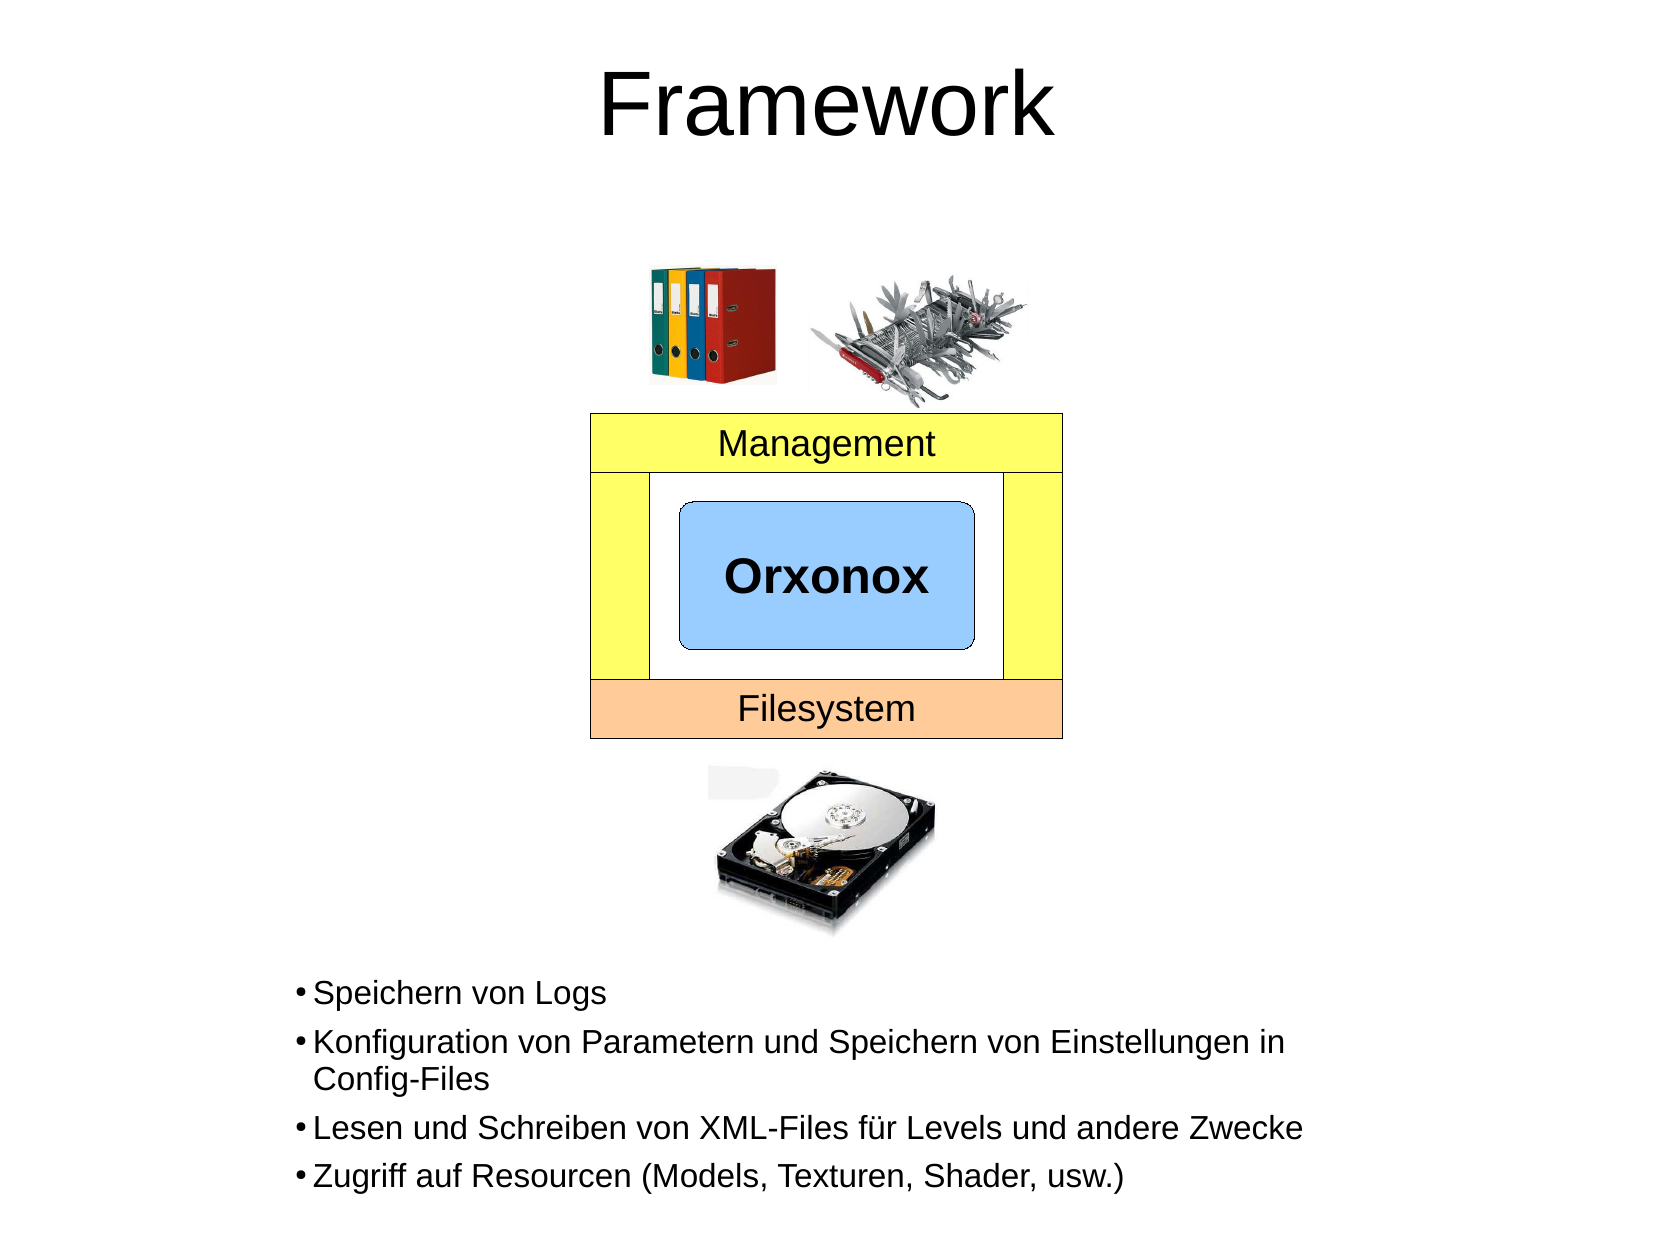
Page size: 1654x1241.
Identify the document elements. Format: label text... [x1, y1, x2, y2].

title Framework [82, 0, 1571, 208]
text_box Management [590, 413, 1063, 473]
text_box Orxonox [679, 501, 975, 650]
picture [708, 757, 939, 945]
picture [807, 265, 1034, 411]
text_box Filesystem [590, 679, 1063, 739]
text_box [1003, 472, 1063, 680]
text_box [590, 472, 650, 680]
picture [649, 265, 777, 385]
text_box Speichern von Logs Konfiguration von Parametern und Speichern von Einstellungen in Config-Files Lesen und Schreiben von XML-Files für Levels und andere Zwecke Zugriff auf Resourcen (Models, Texturen, Shader, usw.) [295, 974, 1359, 1197]
